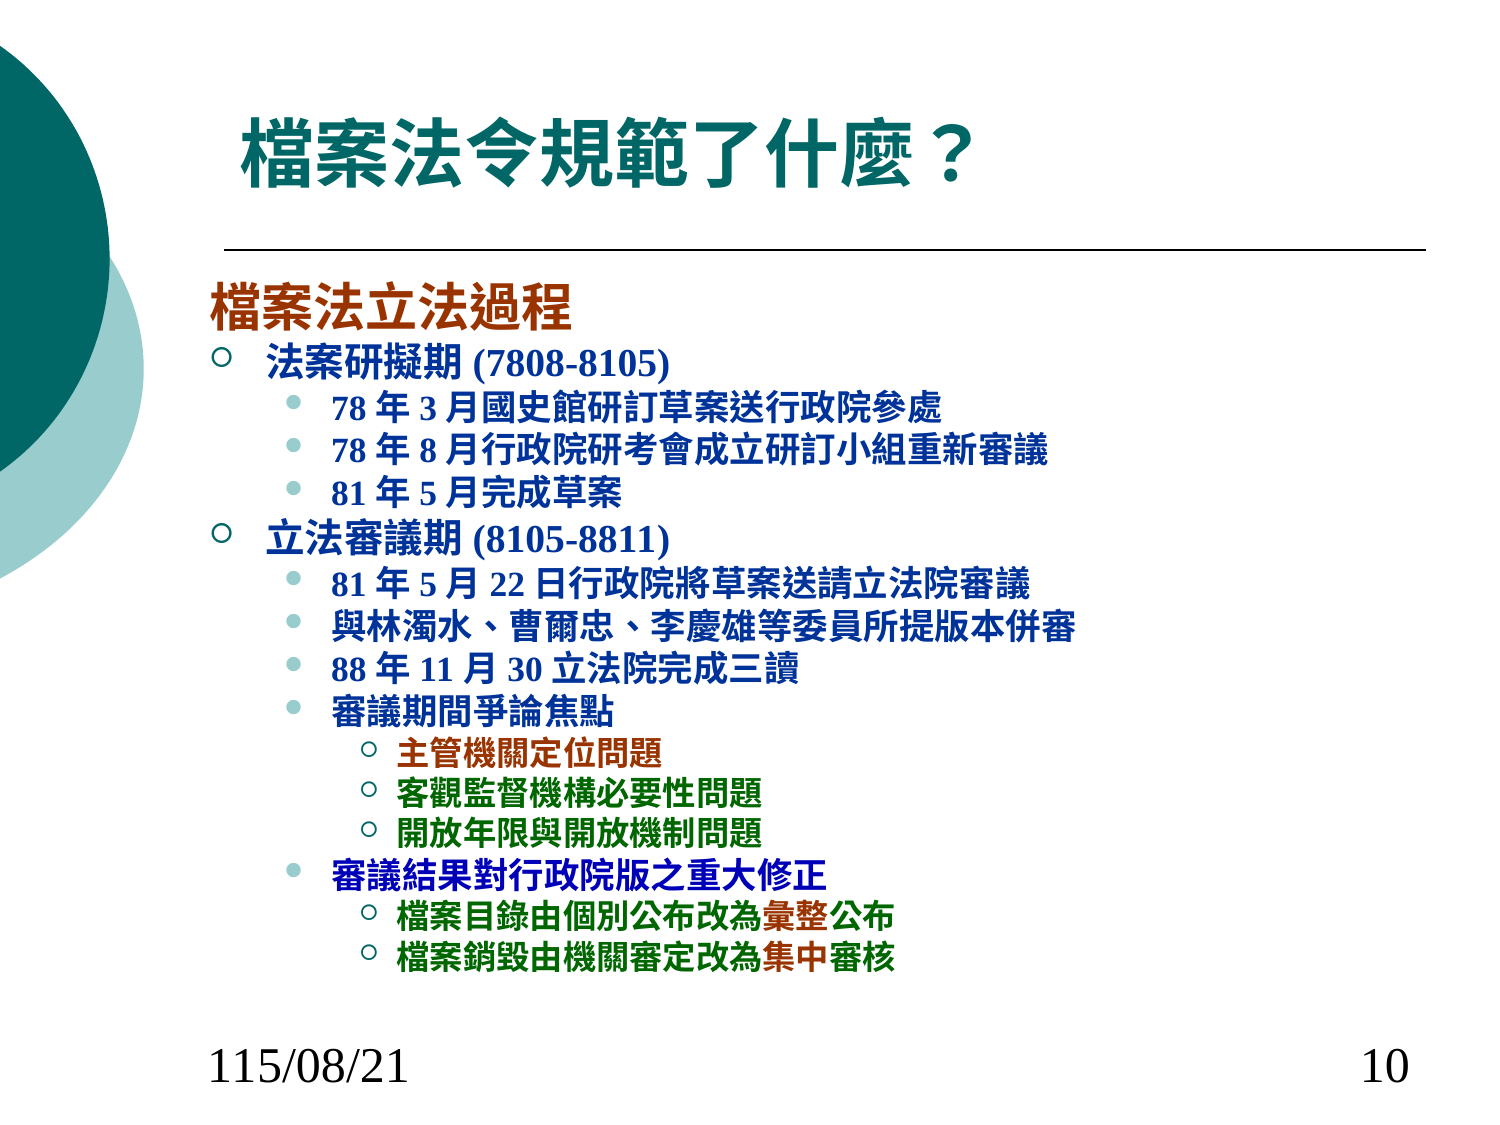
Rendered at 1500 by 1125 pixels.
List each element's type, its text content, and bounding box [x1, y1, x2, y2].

title 檔案法令規範了什麼？ [225, 66, 1500, 204]
list 檔案法立法過程 法案研擬期(7808-8105) 78年3月國史館研訂草案送行政院參處 78年8月行政院研考會成立研訂小組重新審議 81年5月完成草案 立法審議期(8105-8811) 81年5月22日行政院將草案送請立法院審議 與林濁水、曹爾忠、李慶雄等委員所提版本併審 88年11月30立法院完成三讀 審議期間爭論焦點 主管機關定位問題 客觀監督機構必要性問題 開放年限與開放機制問題 審議結果對行政院版之重大修正 檔案目錄由個別公布改為彙整公布 檔案銷毀由機關審定改為集中審核 [194, 278, 1463, 1003]
